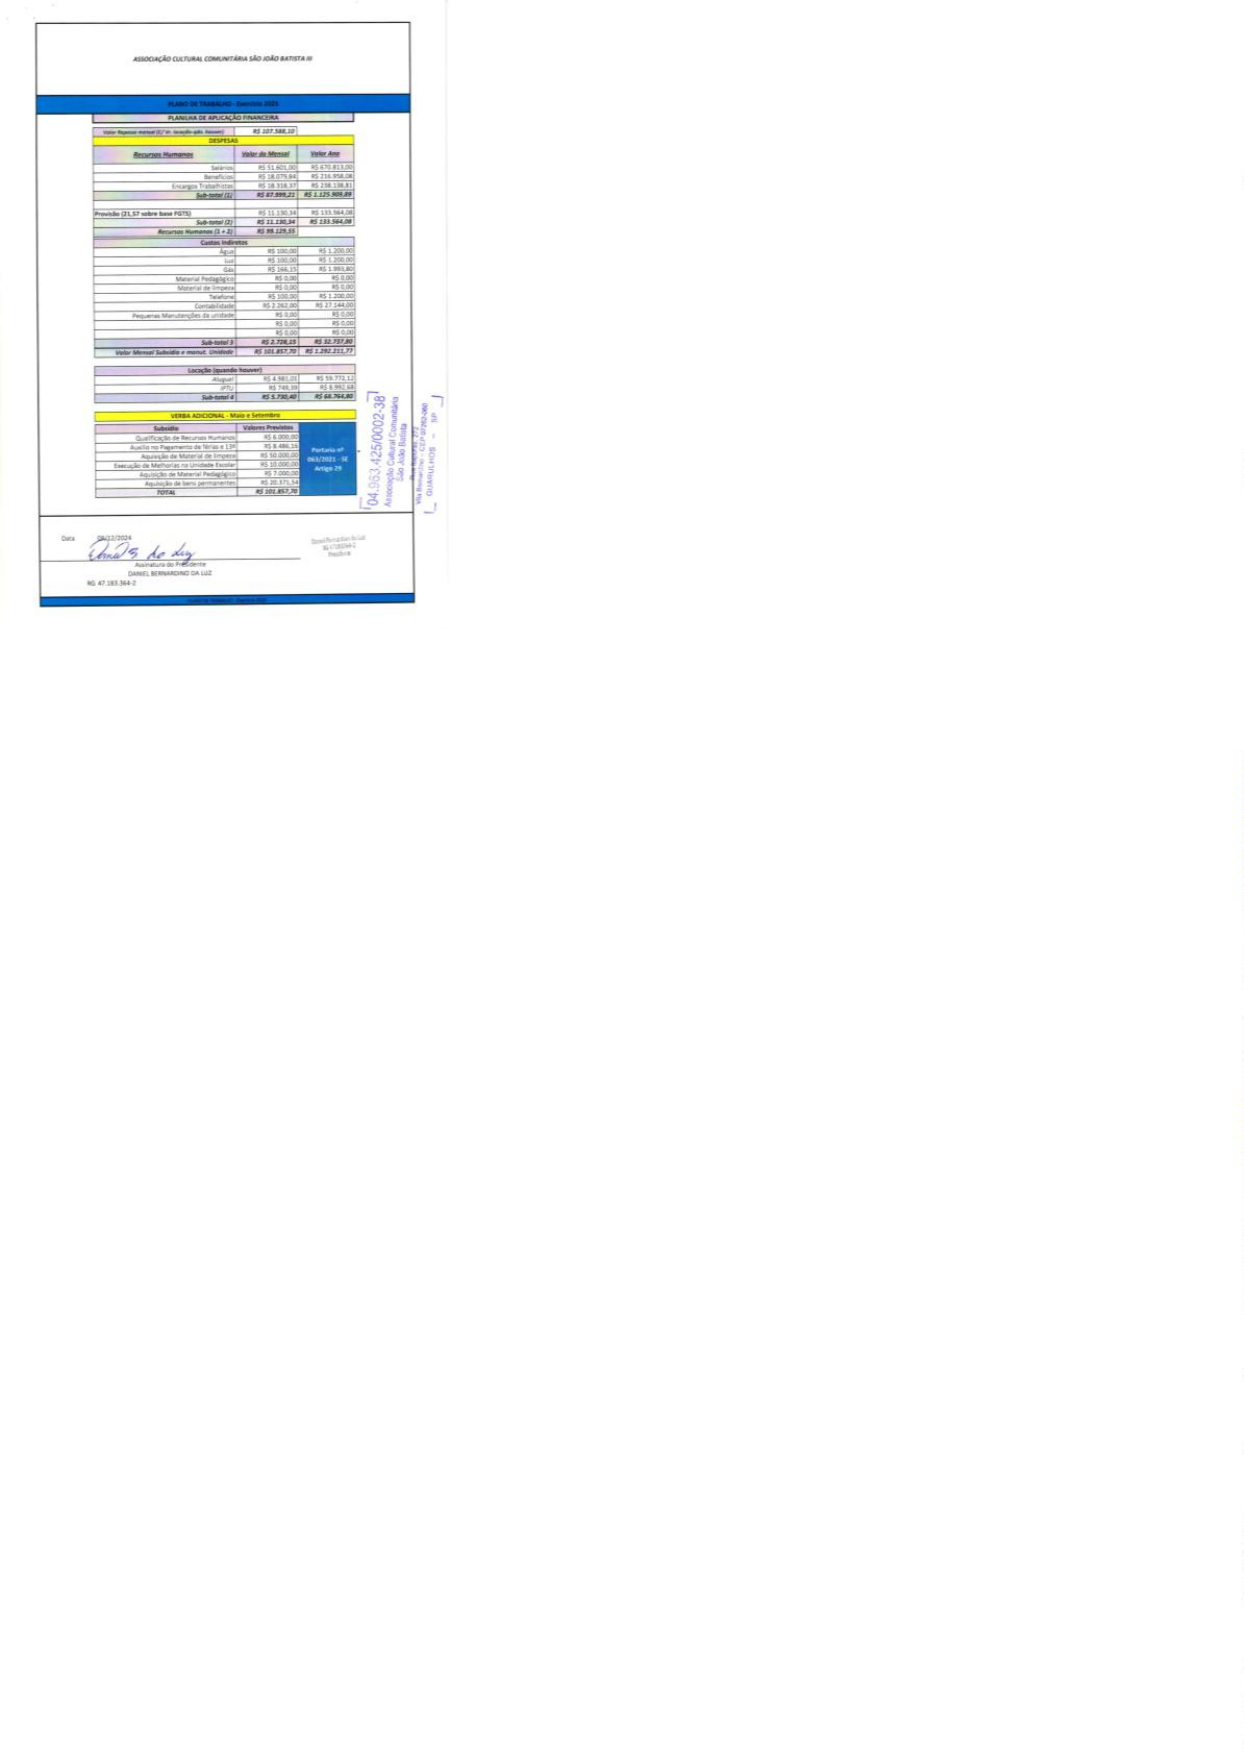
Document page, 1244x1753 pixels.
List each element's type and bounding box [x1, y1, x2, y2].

text_box [0, 0, 1244, 1753]
